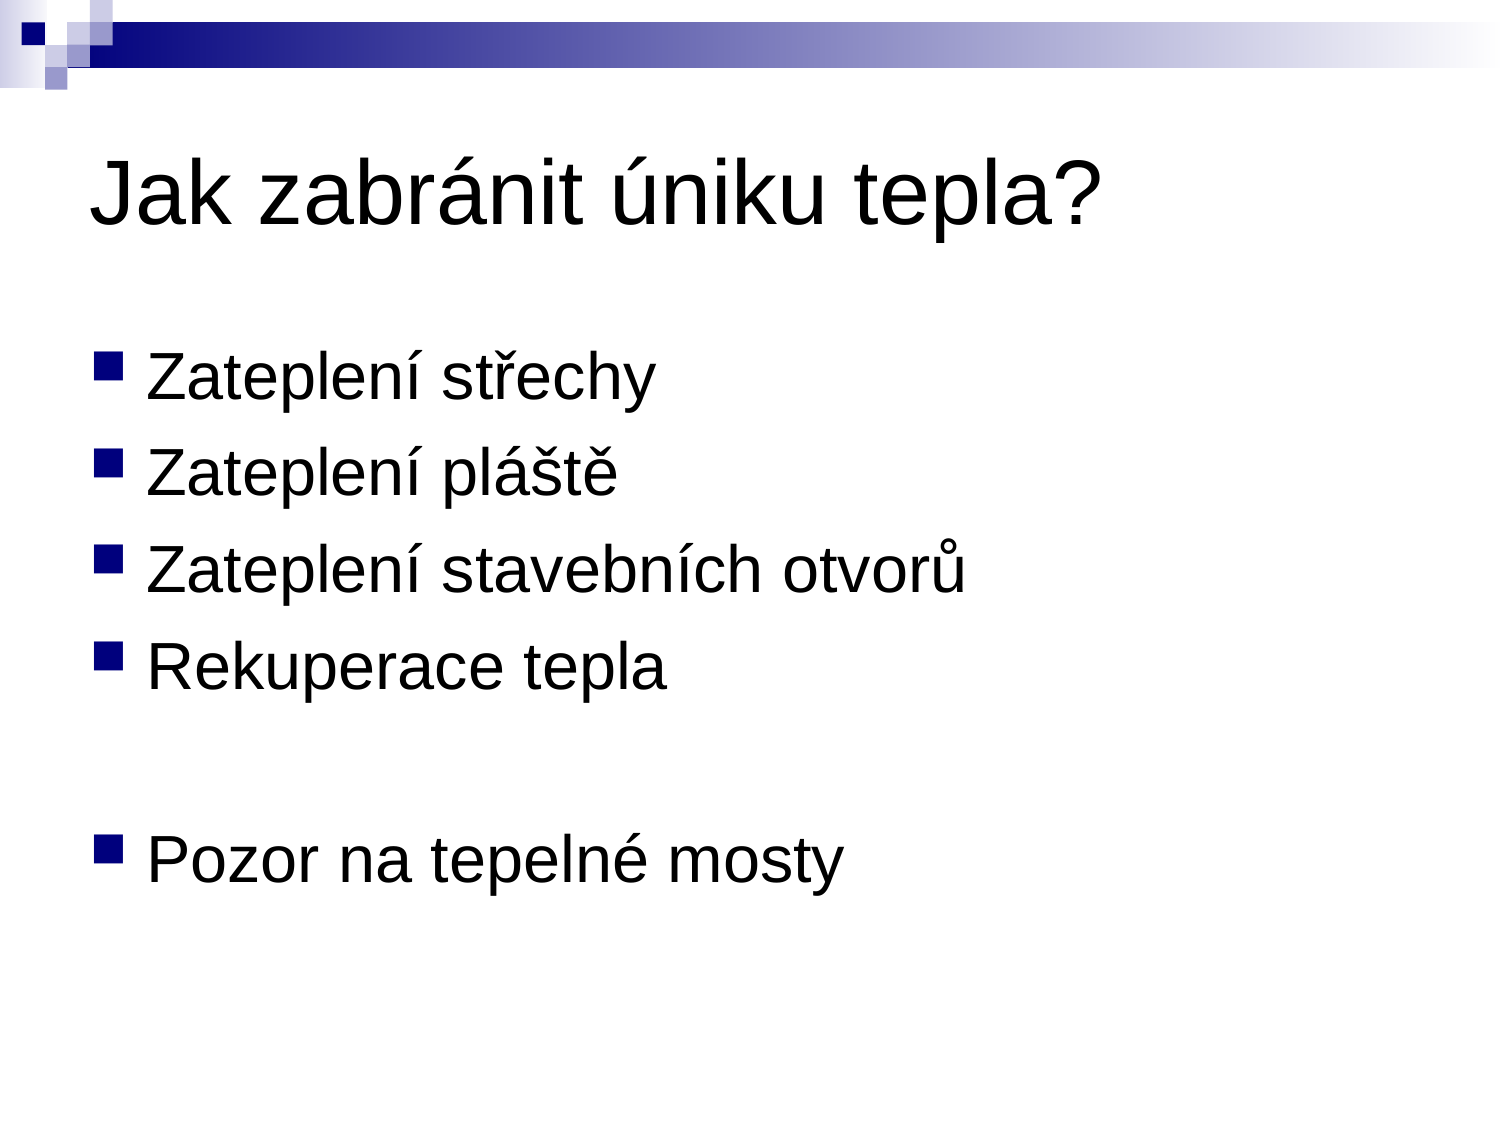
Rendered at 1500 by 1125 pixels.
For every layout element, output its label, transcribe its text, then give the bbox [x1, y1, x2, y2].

list Zateplení střechy Zateplení pláště Zateplení stavebních otvorů Rekuperace tepla Pozor na tepelné mosty [75, 324, 1426, 963]
title Jak zabránit úniku tepla? [75, 75, 1426, 301]
